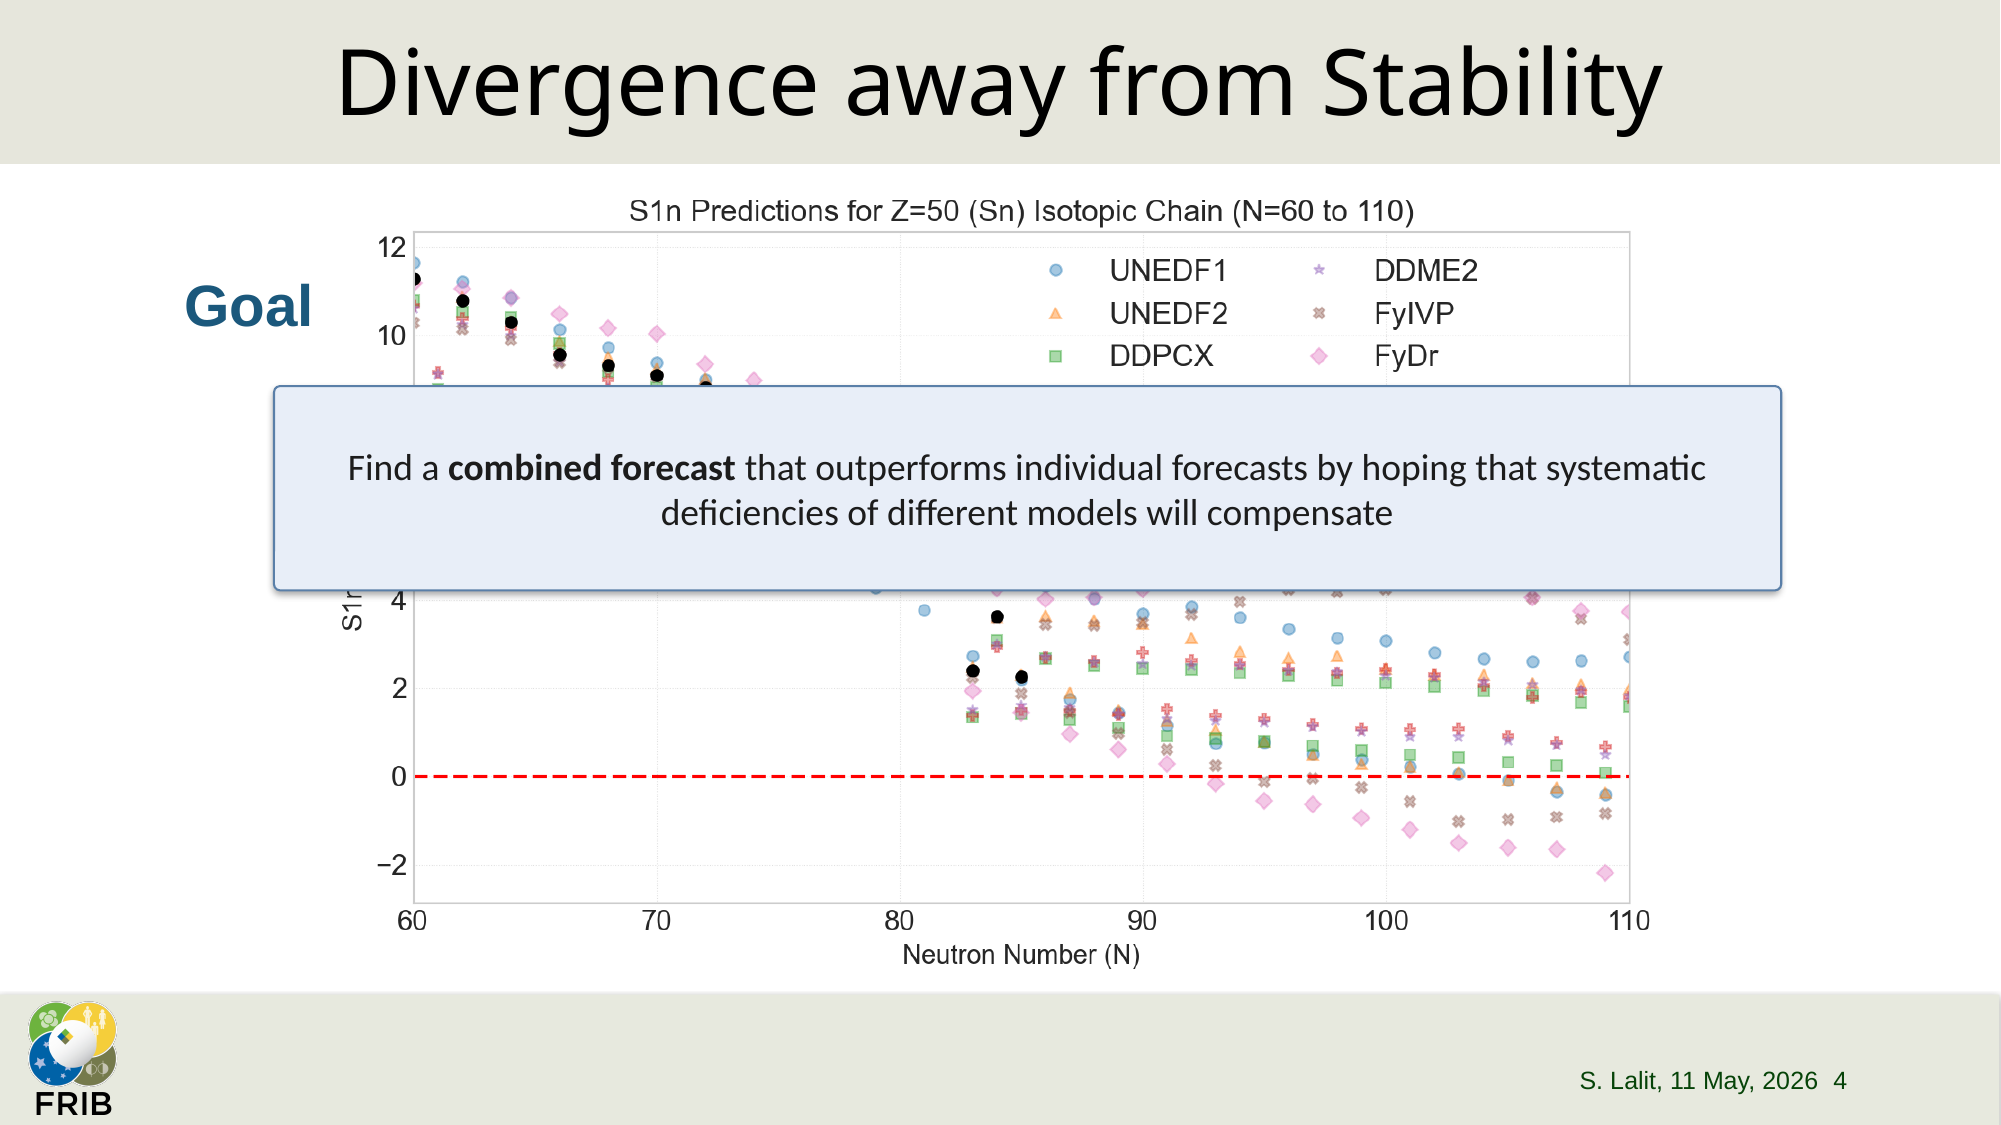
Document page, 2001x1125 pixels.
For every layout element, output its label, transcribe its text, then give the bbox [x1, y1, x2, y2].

picture [21, 994, 124, 1115]
text_box Find a combined forecast that outperforms individual forecasts by hoping that systematic deficiencies of different models will compensate [273, 386, 1782, 591]
picture [335, 591, 1658, 975]
text_box Goal [169, 266, 562, 356]
text_box Divergence away from Stability [16, 32, 1983, 140]
picture [0, 0, 2000, 164]
picture [335, 192, 1658, 386]
